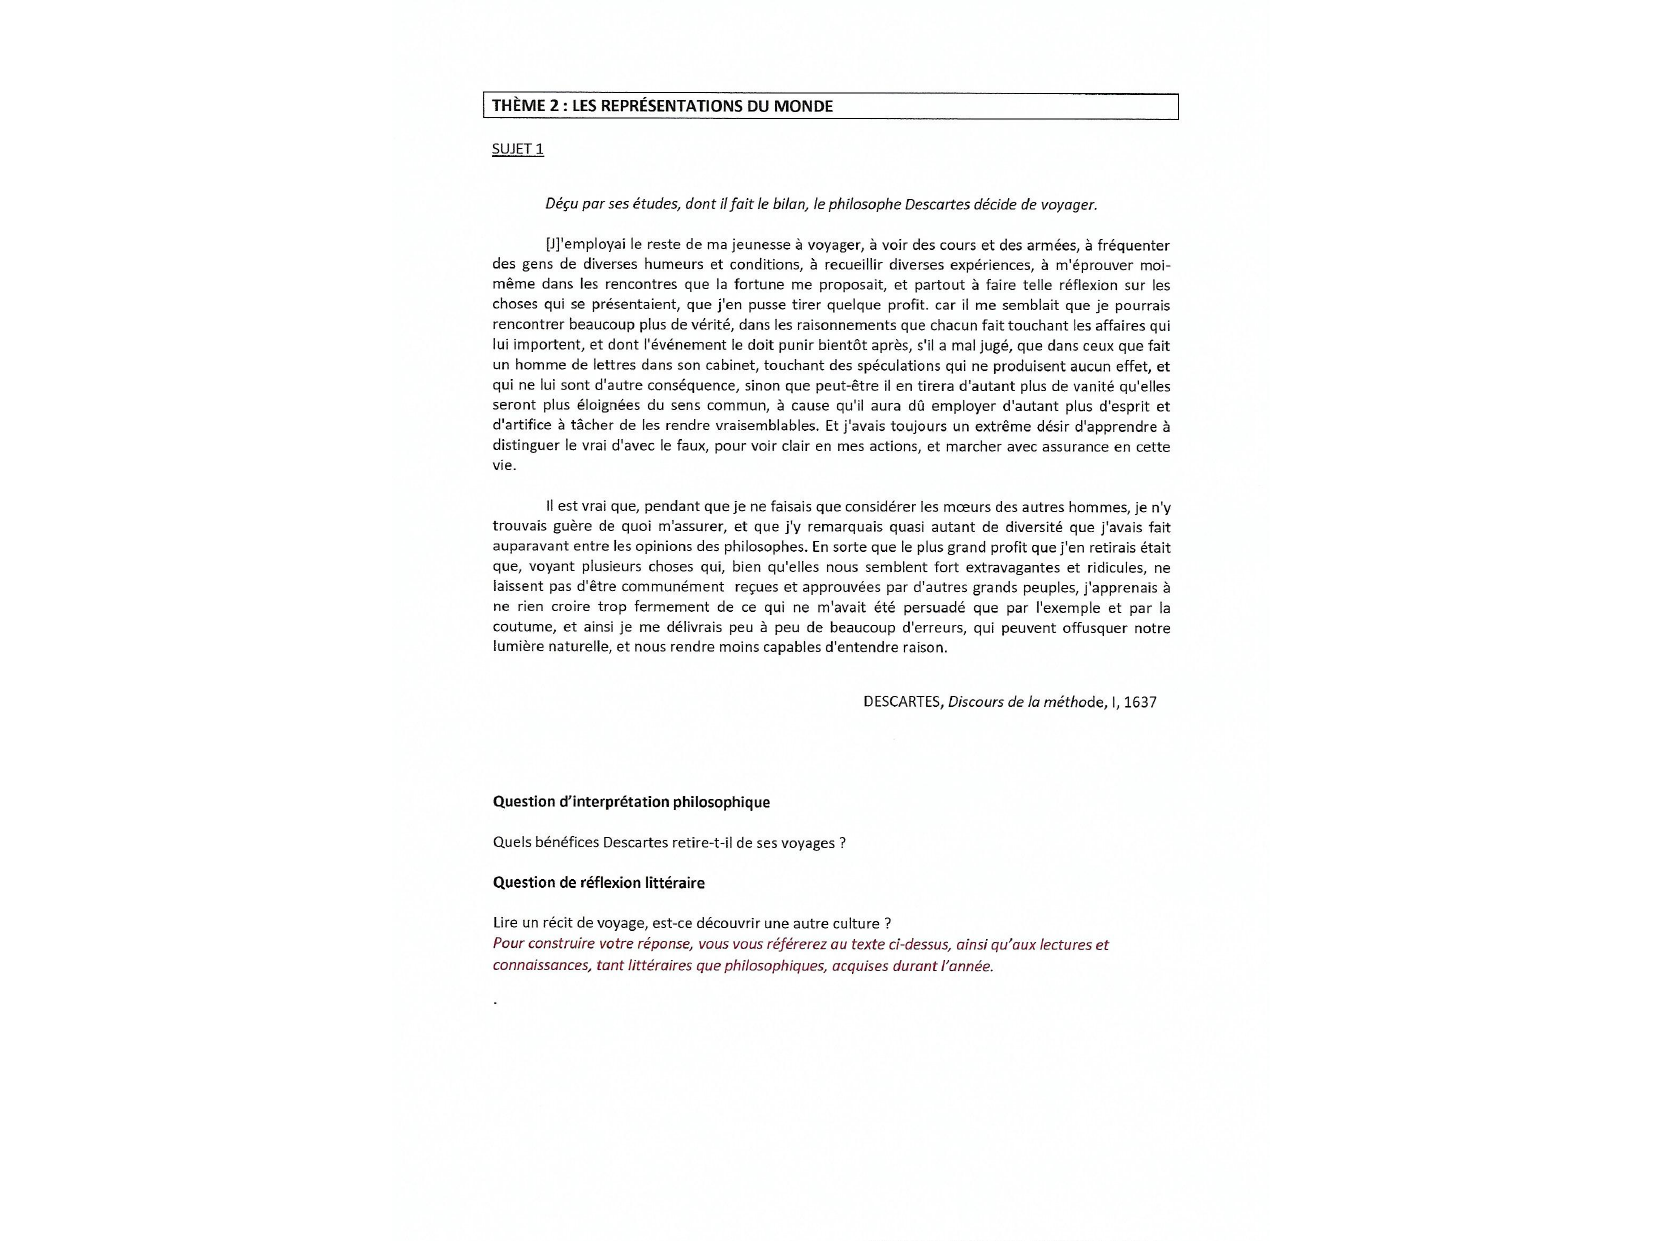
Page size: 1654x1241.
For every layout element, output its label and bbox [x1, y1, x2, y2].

picture [392, 0, 1270, 1241]
